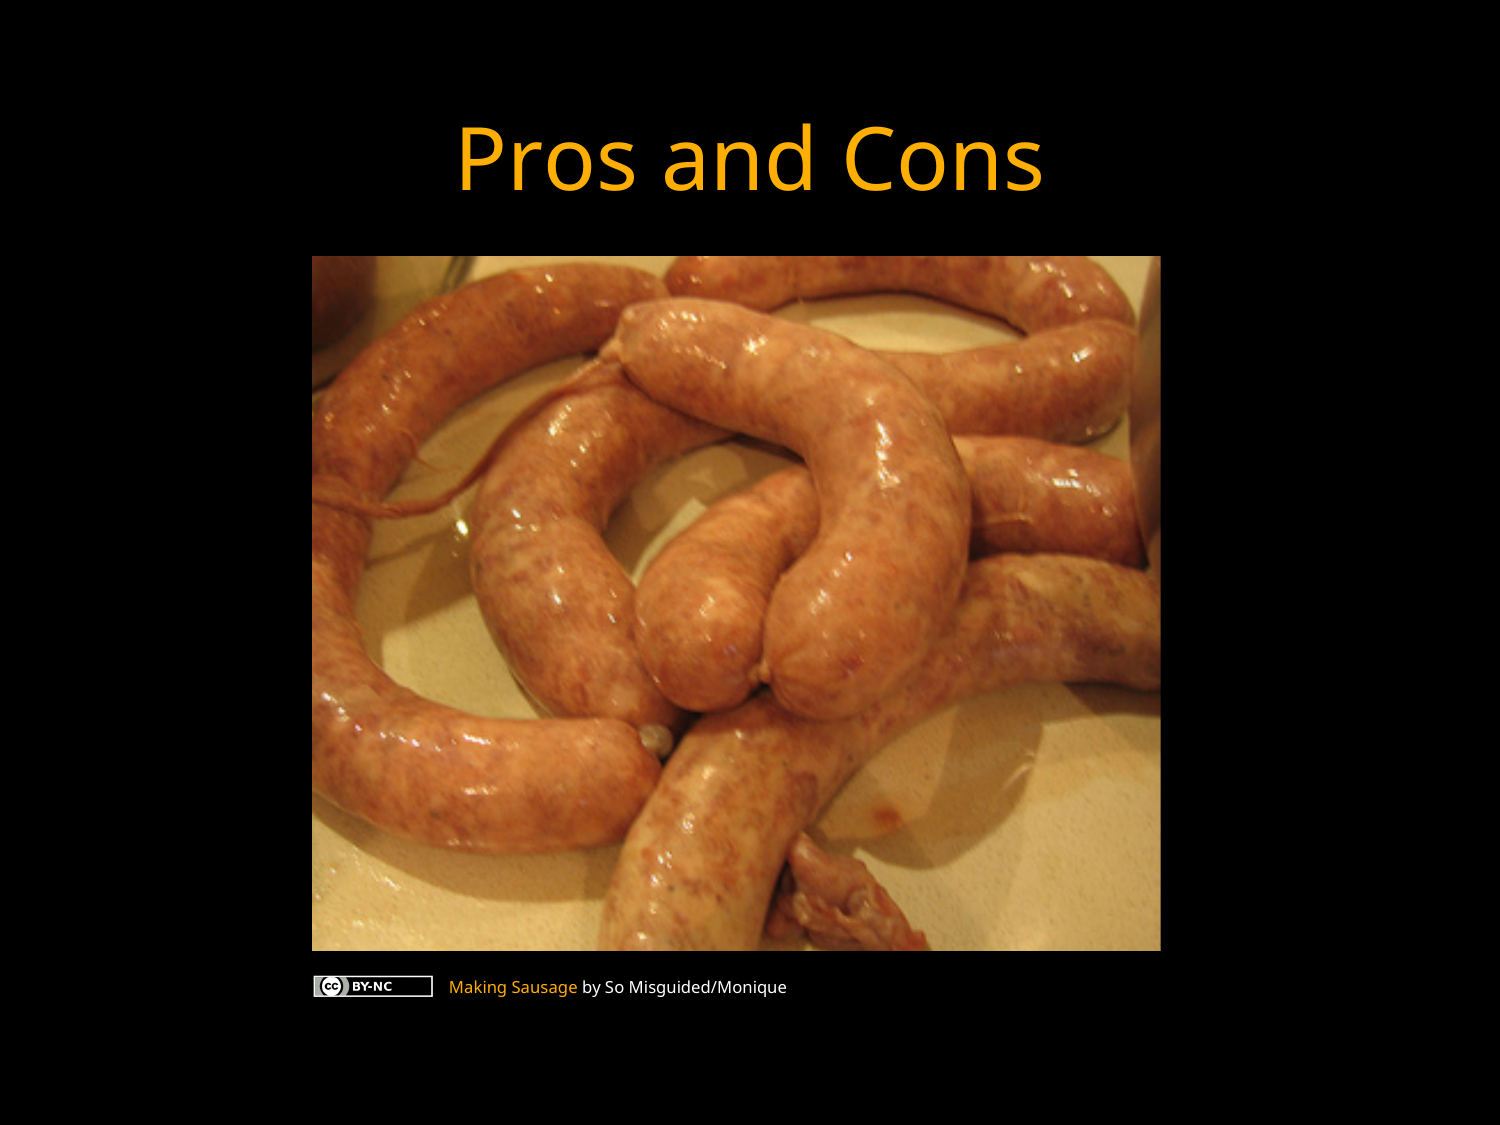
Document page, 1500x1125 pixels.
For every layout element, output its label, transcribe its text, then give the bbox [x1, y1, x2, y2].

title Pros and Cons [100, 95, 1400, 226]
text_box Making Sausage by So Misguided/Monique [434, 969, 807, 1008]
picture [312, 974, 434, 998]
picture [312, 256, 1161, 951]
